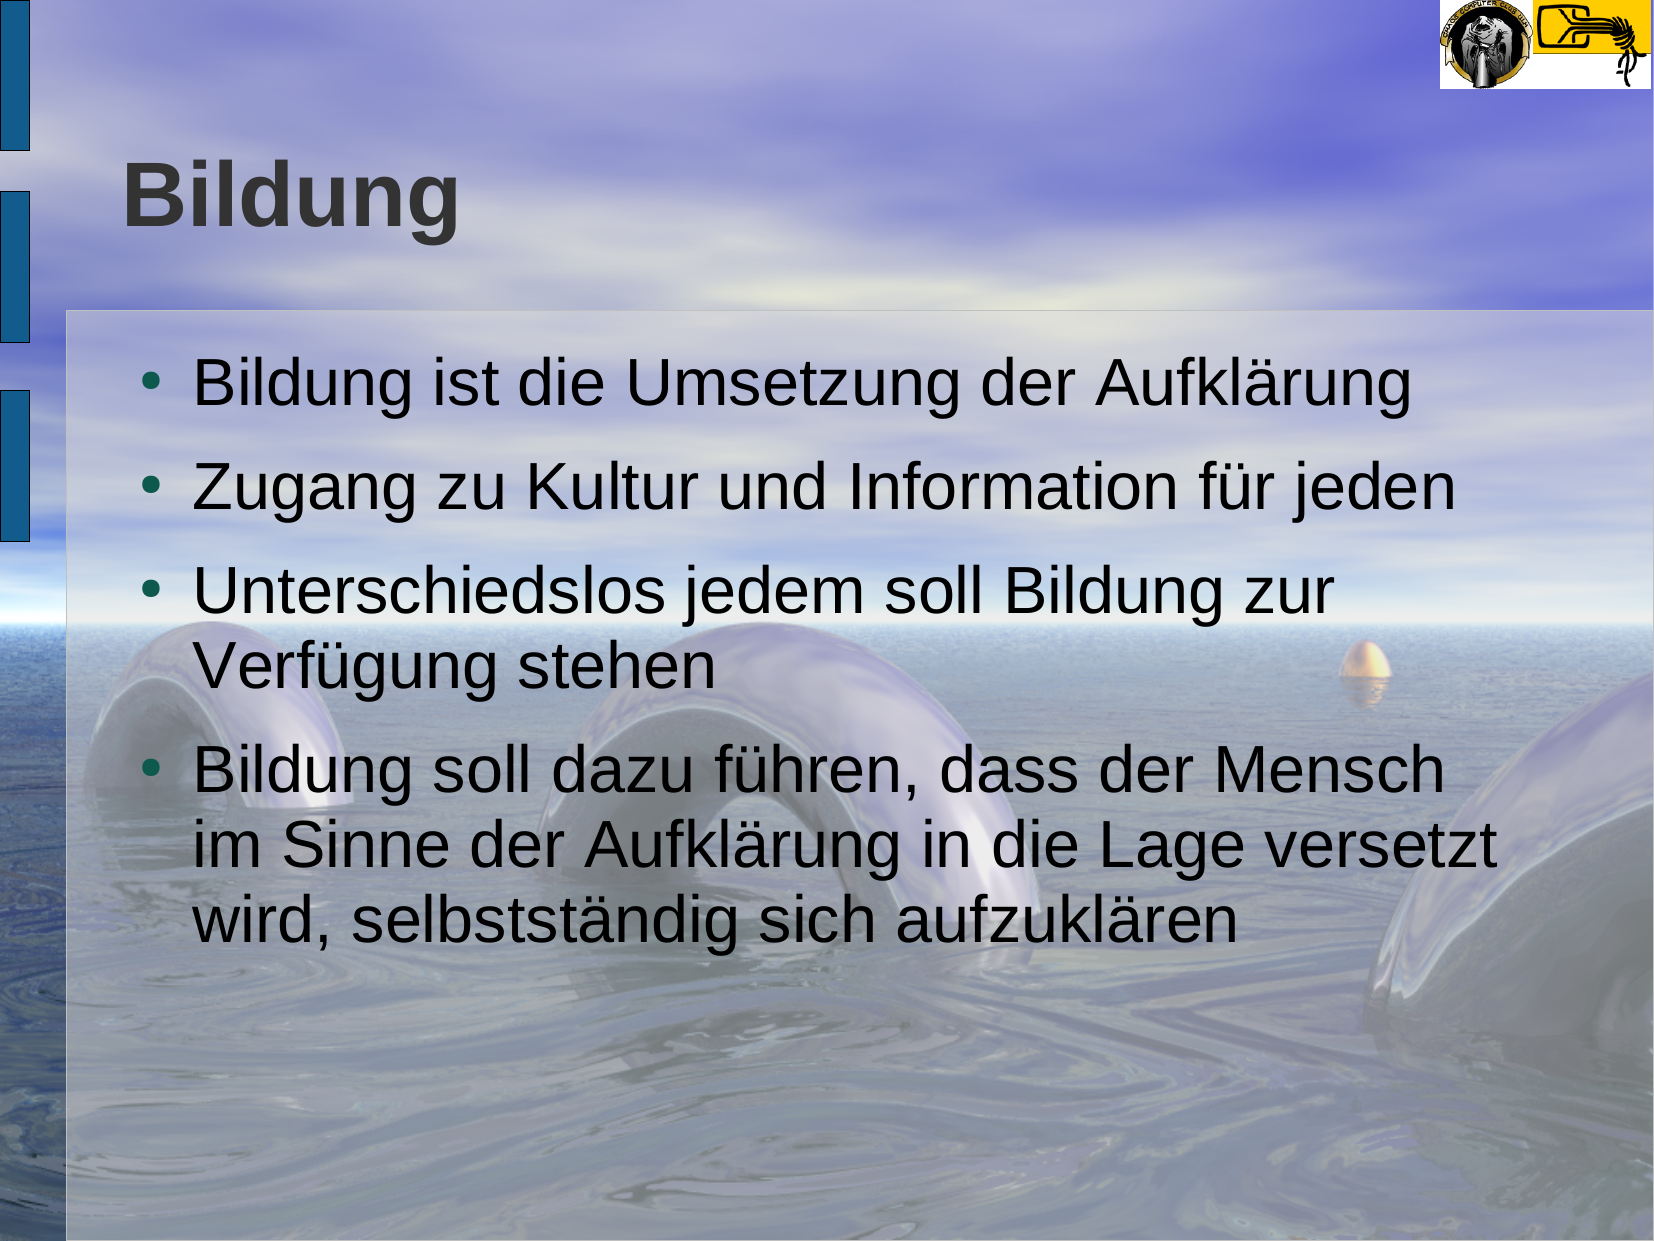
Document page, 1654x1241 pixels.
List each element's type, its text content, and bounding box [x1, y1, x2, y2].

picture [0, 0, 1654, 1241]
list Bildung ist die Umsetzung der Aufklärung Zugang zu Kultur und Information für jeden Unterschiedslos jedem soll Bildung zur Verfügung stehen Bildung soll dazu führen, dass der Mensch im Sinne der Aufklärung in die Lage versetzt wird, selbstständig sich aufzuklären [121, 344, 1534, 1112]
title Bildung [121, 98, 1534, 291]
